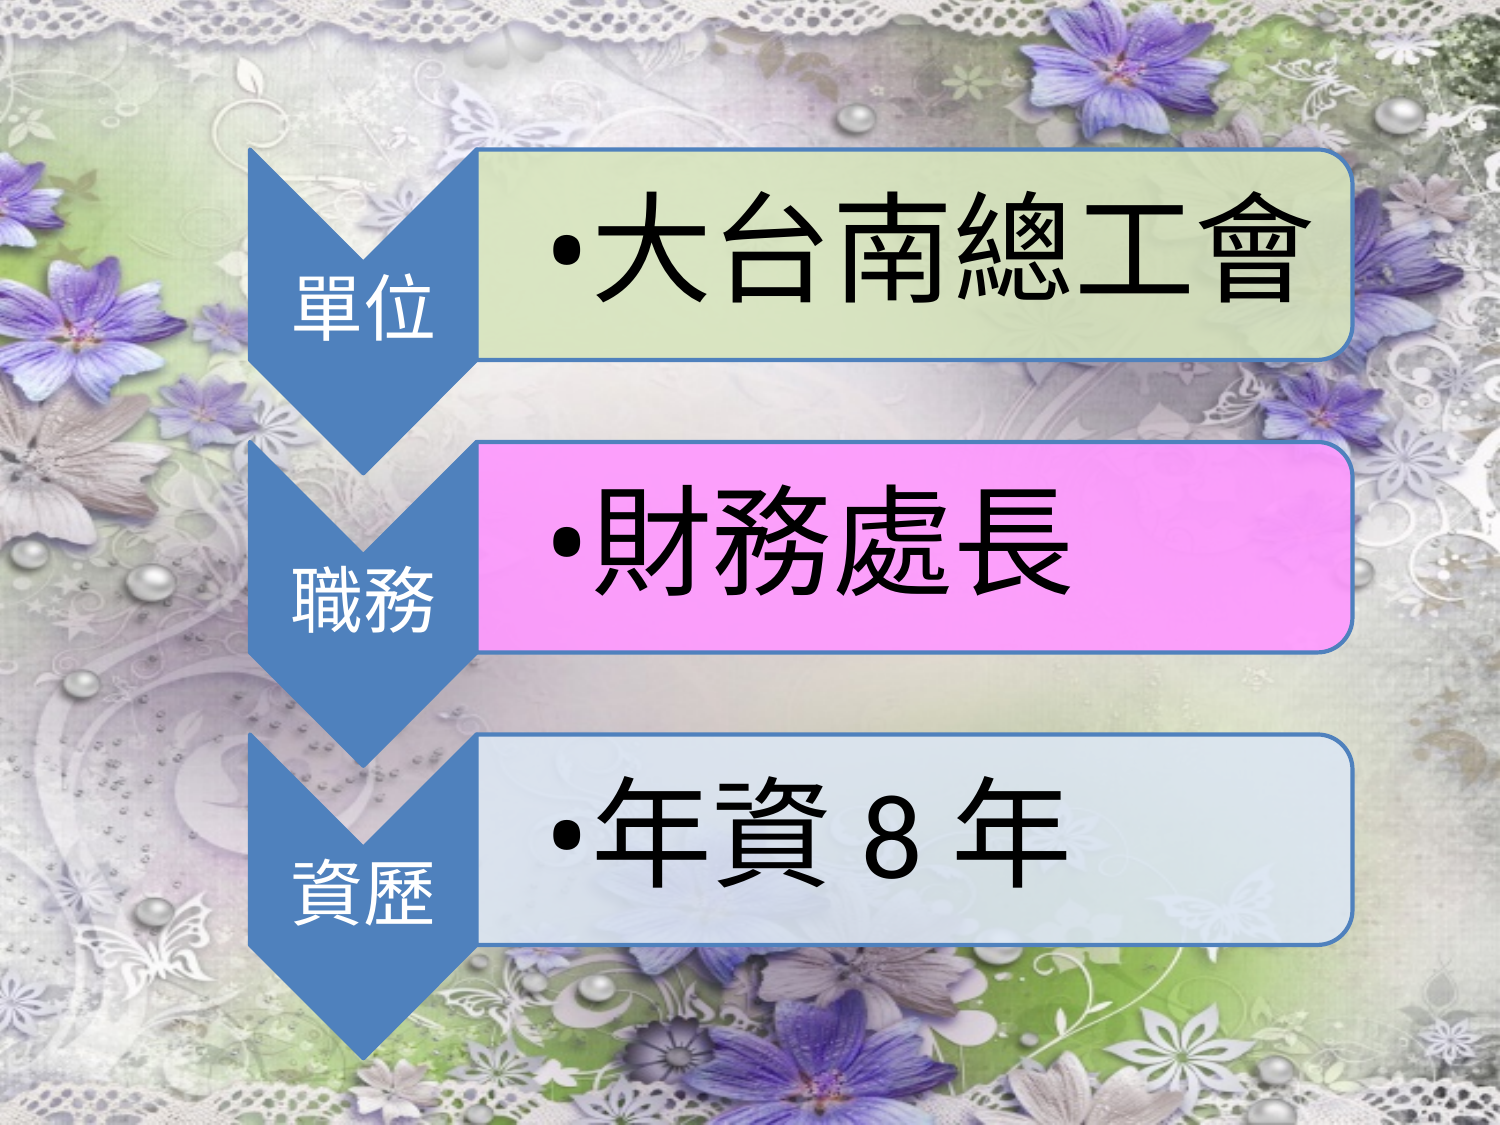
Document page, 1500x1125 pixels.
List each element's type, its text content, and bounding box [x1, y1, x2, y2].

text_box 職務 [249, 441, 477, 766]
picture [0, 0, 1500, 1125]
text_box 單位 [249, 149, 477, 474]
text_box 財務處長 [476, 441, 1353, 653]
text_box 年資8年 [476, 734, 1353, 945]
text_box 大台南總工會 [476, 149, 1353, 360]
text_box 資歷 [249, 734, 477, 1059]
